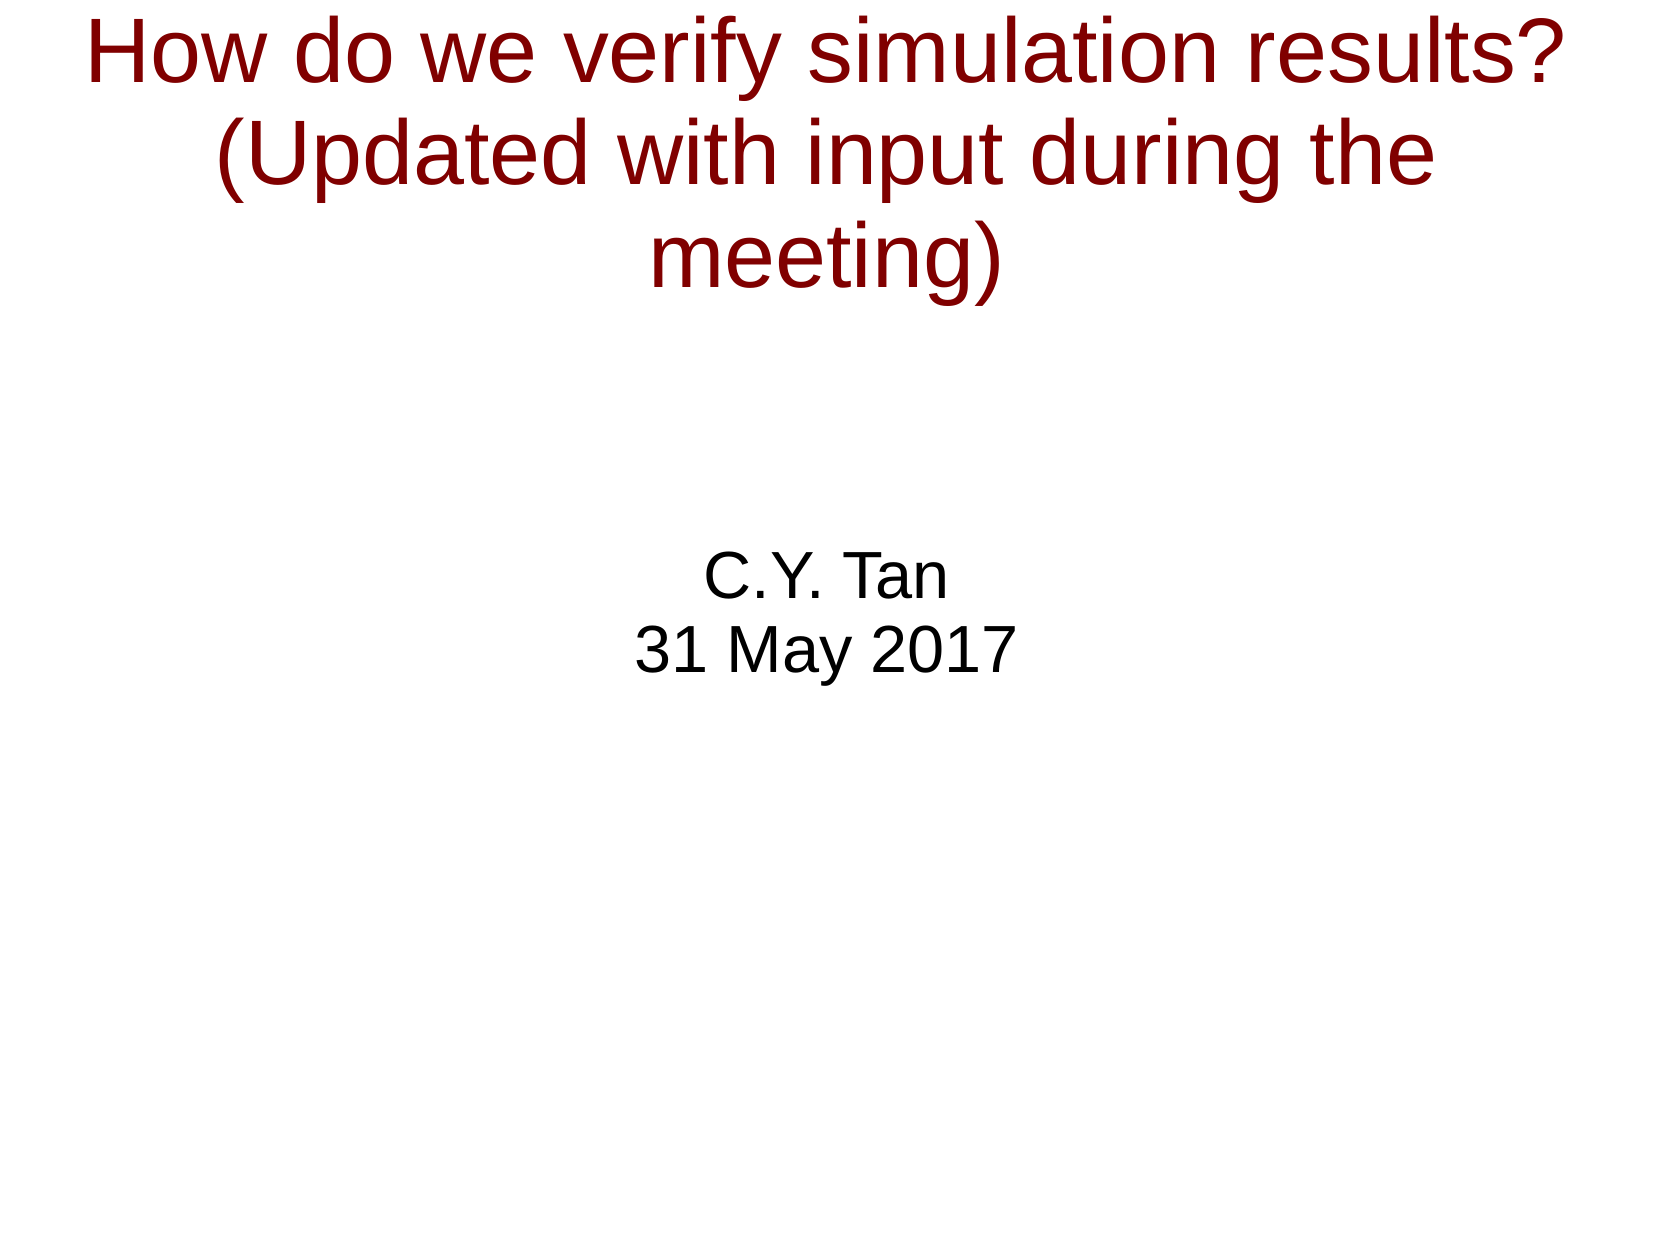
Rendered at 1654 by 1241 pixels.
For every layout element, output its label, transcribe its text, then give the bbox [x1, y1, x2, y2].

subtitle C.Y. Tan 31 May 2017 [82, 290, 1571, 1010]
title How do we verify simulation results? (Updated with input during the meeting) [82, 0, 1571, 290]
